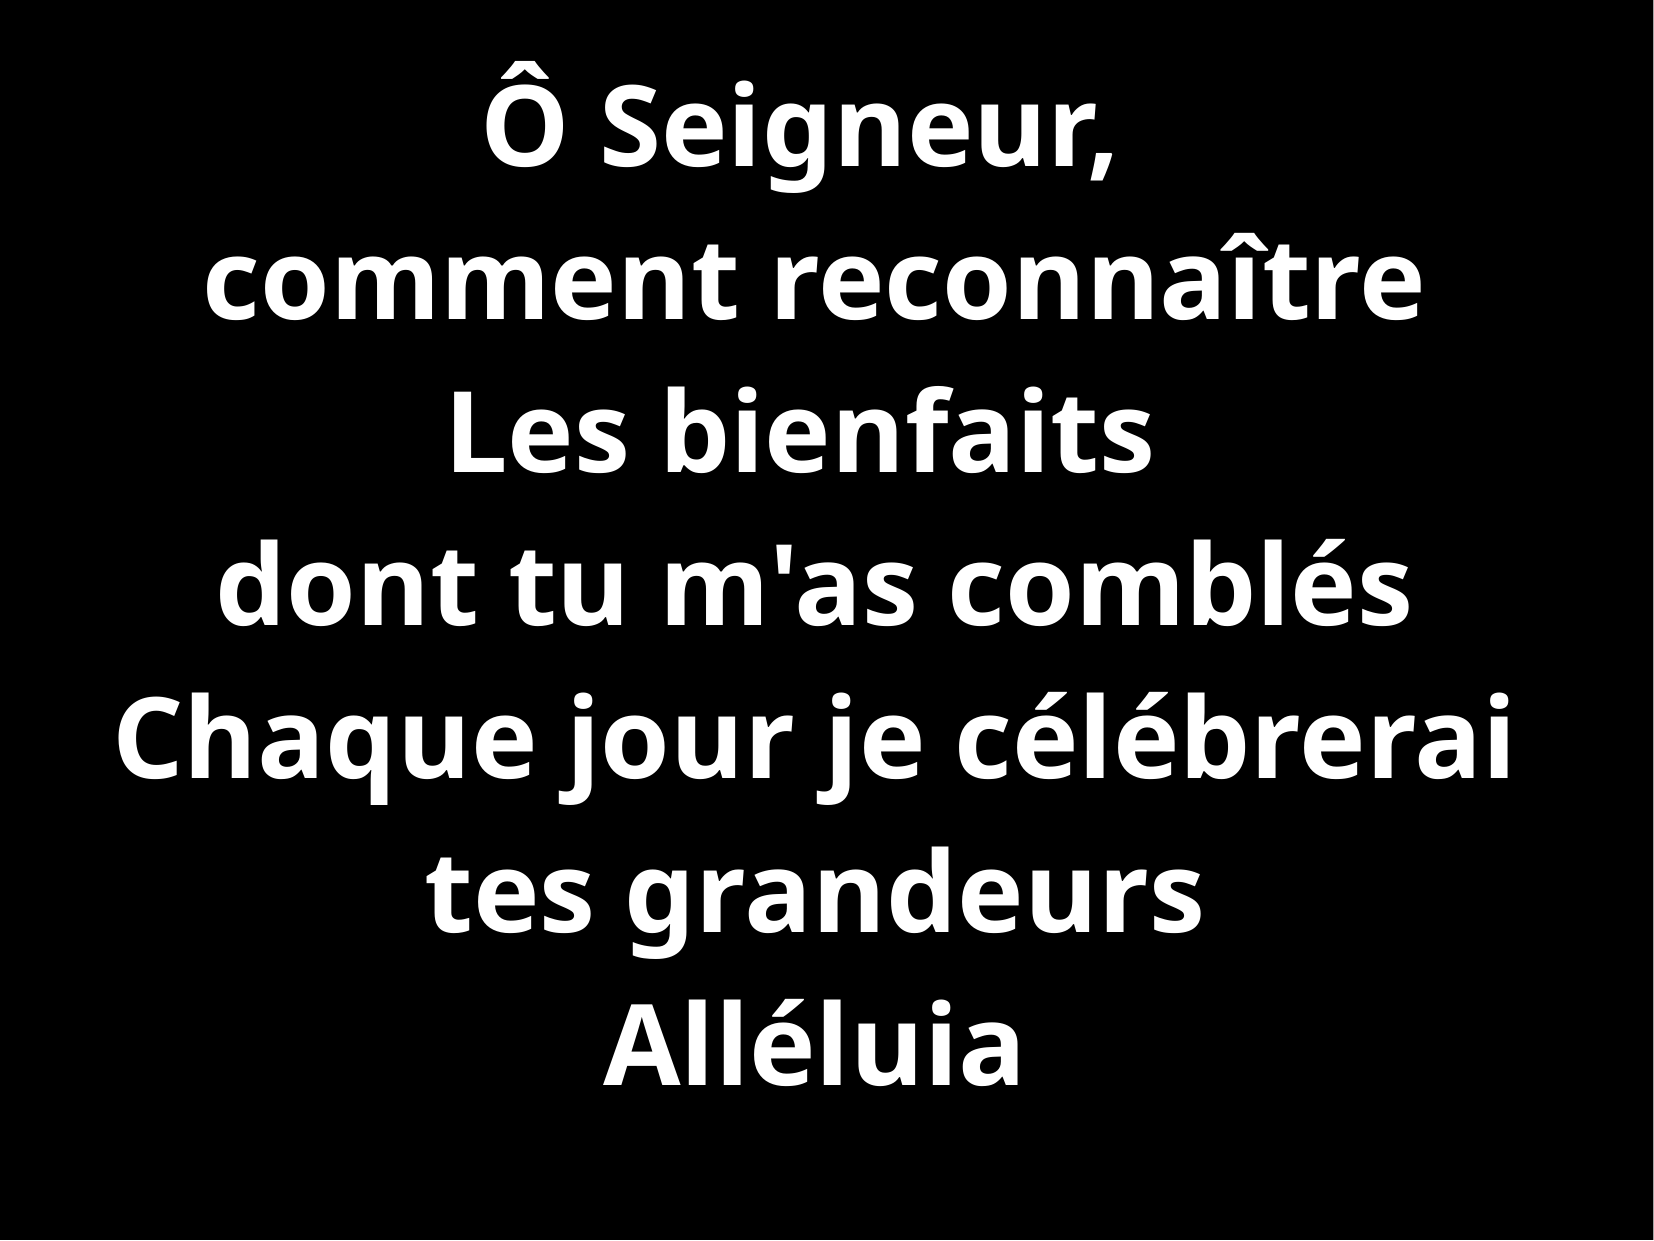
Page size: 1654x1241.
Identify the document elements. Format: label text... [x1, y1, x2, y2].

subtitle Ô Seigneur, comment reconnaître Les bienfaits dont tu m'as comblés Chaque jour je célébrerai tes grandeurs Alléluia [70, 29, 1559, 1241]
